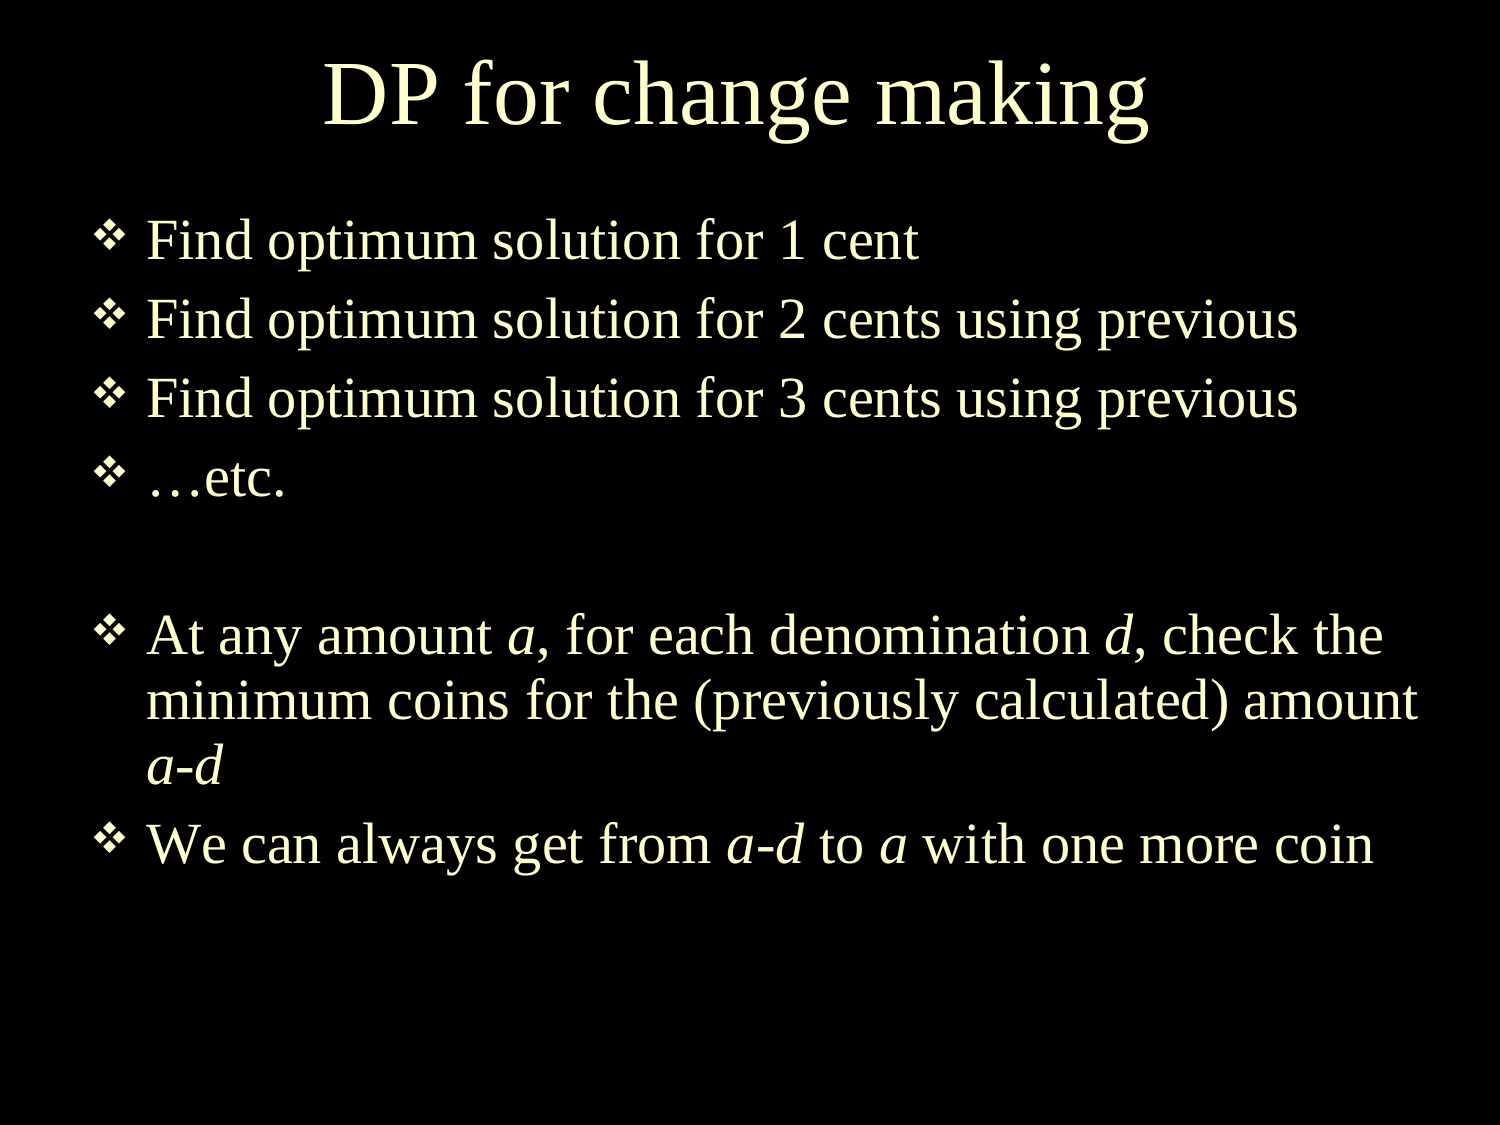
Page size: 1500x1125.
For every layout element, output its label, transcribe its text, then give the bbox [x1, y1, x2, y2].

list Find optimum solution for 1 cent Find optimum solution for 2 cents using previous Find optimum solution for 3 cents using previous …etc. At any amount a, for each denomination d, check the minimum coins for the (previously calculated) amount a-d We can always get from a-d to a with one more coin [75, 200, 1482, 1026]
title DP for change making [8, 24, 1467, 163]
